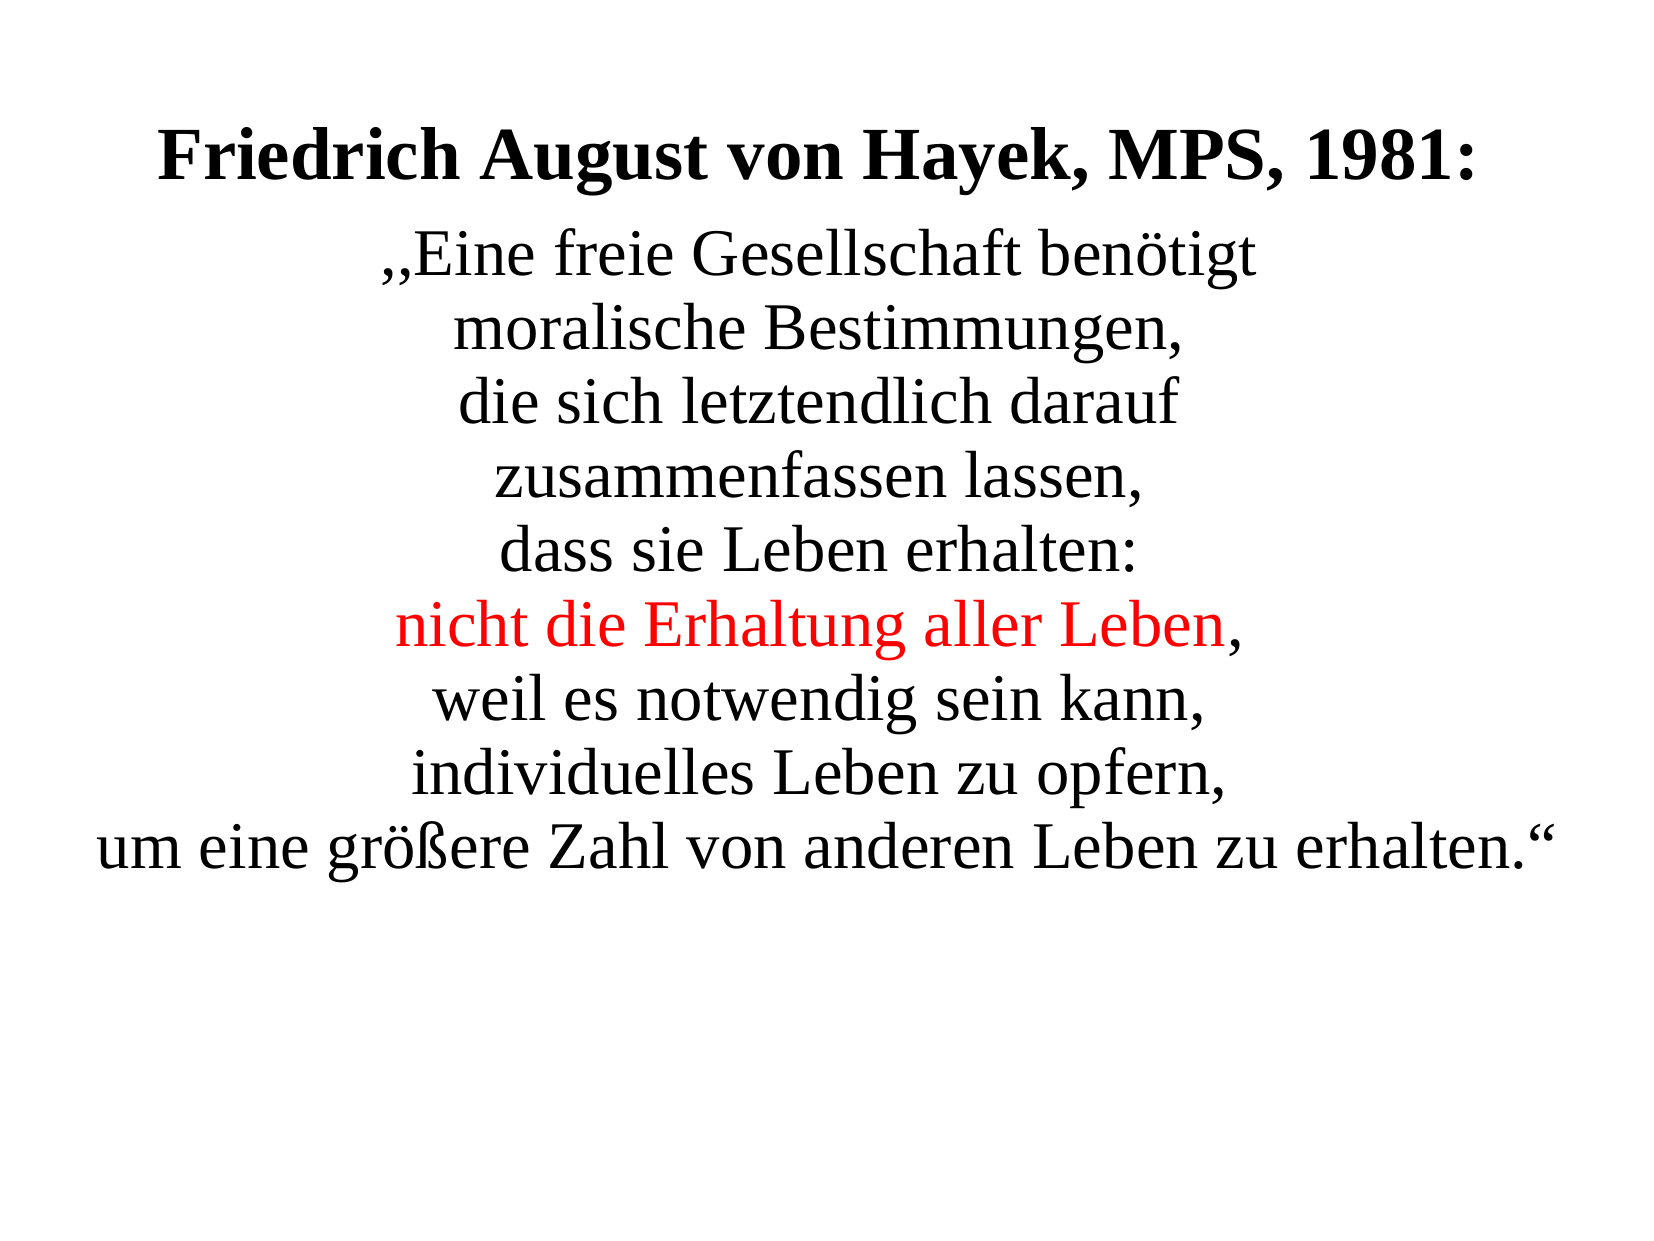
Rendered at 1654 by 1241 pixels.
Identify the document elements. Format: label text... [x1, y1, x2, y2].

text_box Friedrich August von Hayek, MPS, 1981: ,,Eine freie Gesellschaft benötigt moralische Bestimmungen, die sich letztendlich darauf zusammenfassen lassen, dass sie Leben erhalten: nicht die Erhaltung aller Leben, weil es notwendig sein kann, individuelles Leben zu opfern, um eine größere Zahl von anderen Leben zu erhalten.“ [65, 112, 1592, 991]
